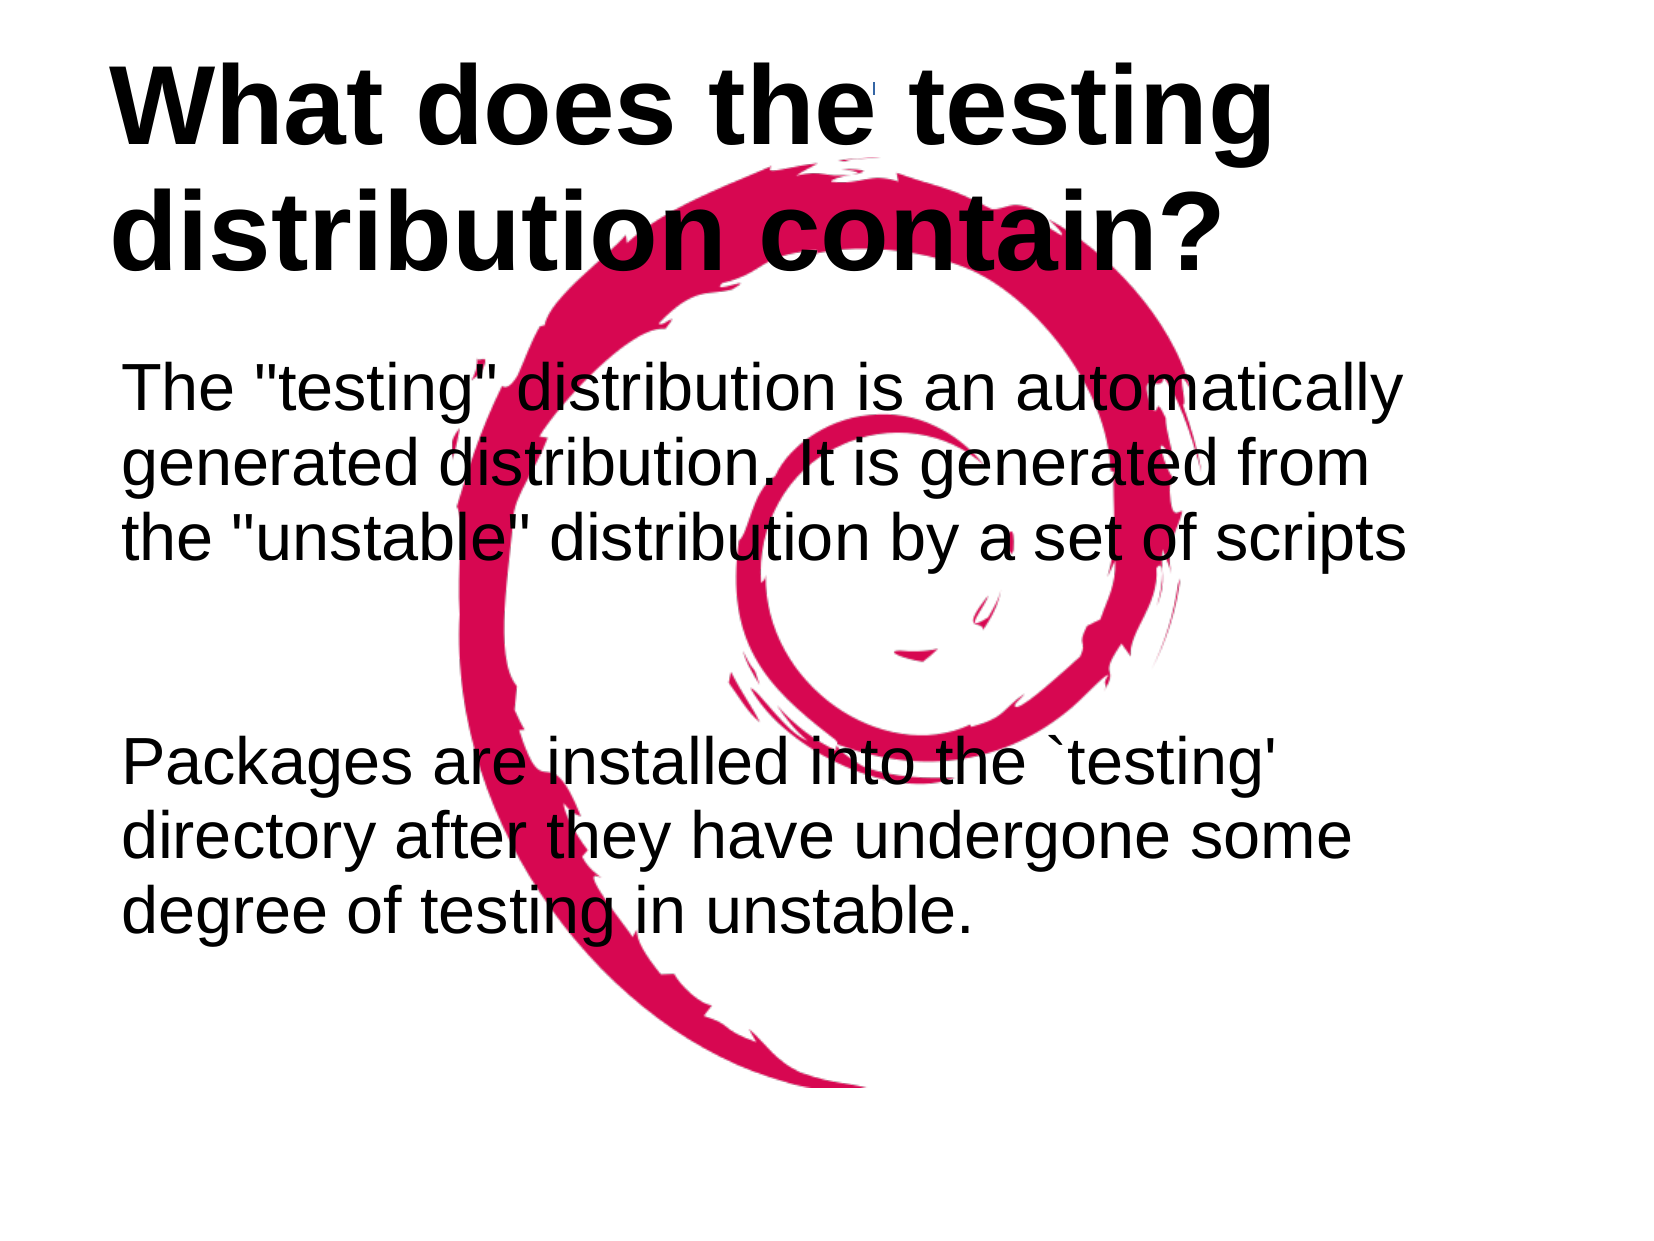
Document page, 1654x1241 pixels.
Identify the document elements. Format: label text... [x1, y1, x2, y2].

text_box The "testing" distribution is an automatically generated distribution. It is generated from the "unstable" distribution by a set of scripts Packages are installed into the `testing' directory after they have undergone some degree of testing in unstable. [106, 342, 1465, 1180]
text_box What does the testing distribution contain? [94, 35, 1560, 331]
picture [0, 157, 1654, 1088]
